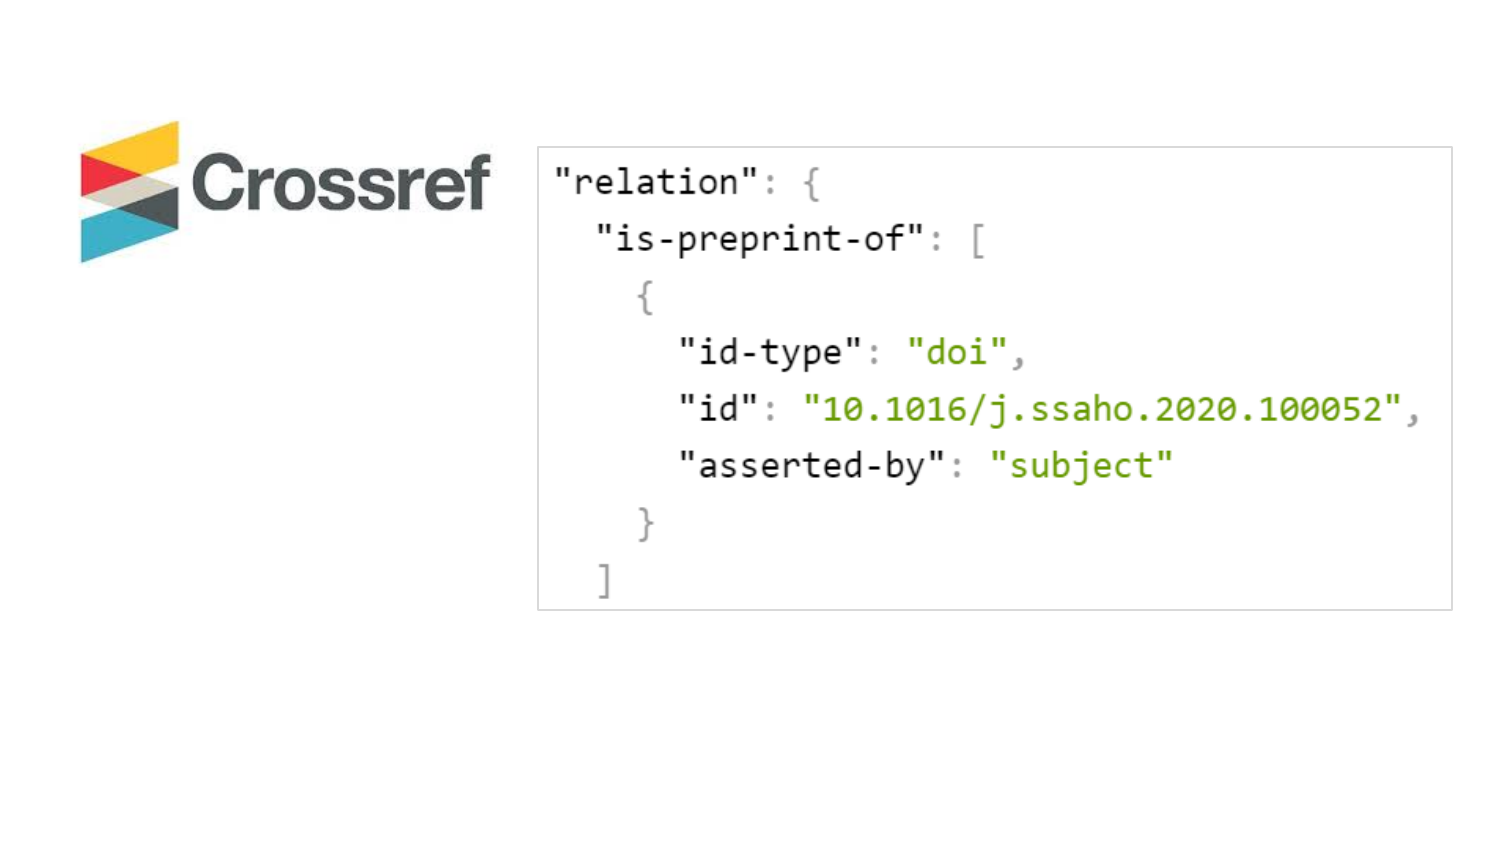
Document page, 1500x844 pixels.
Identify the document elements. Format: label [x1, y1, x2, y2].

picture [76, 117, 506, 268]
picture [538, 147, 1452, 610]
